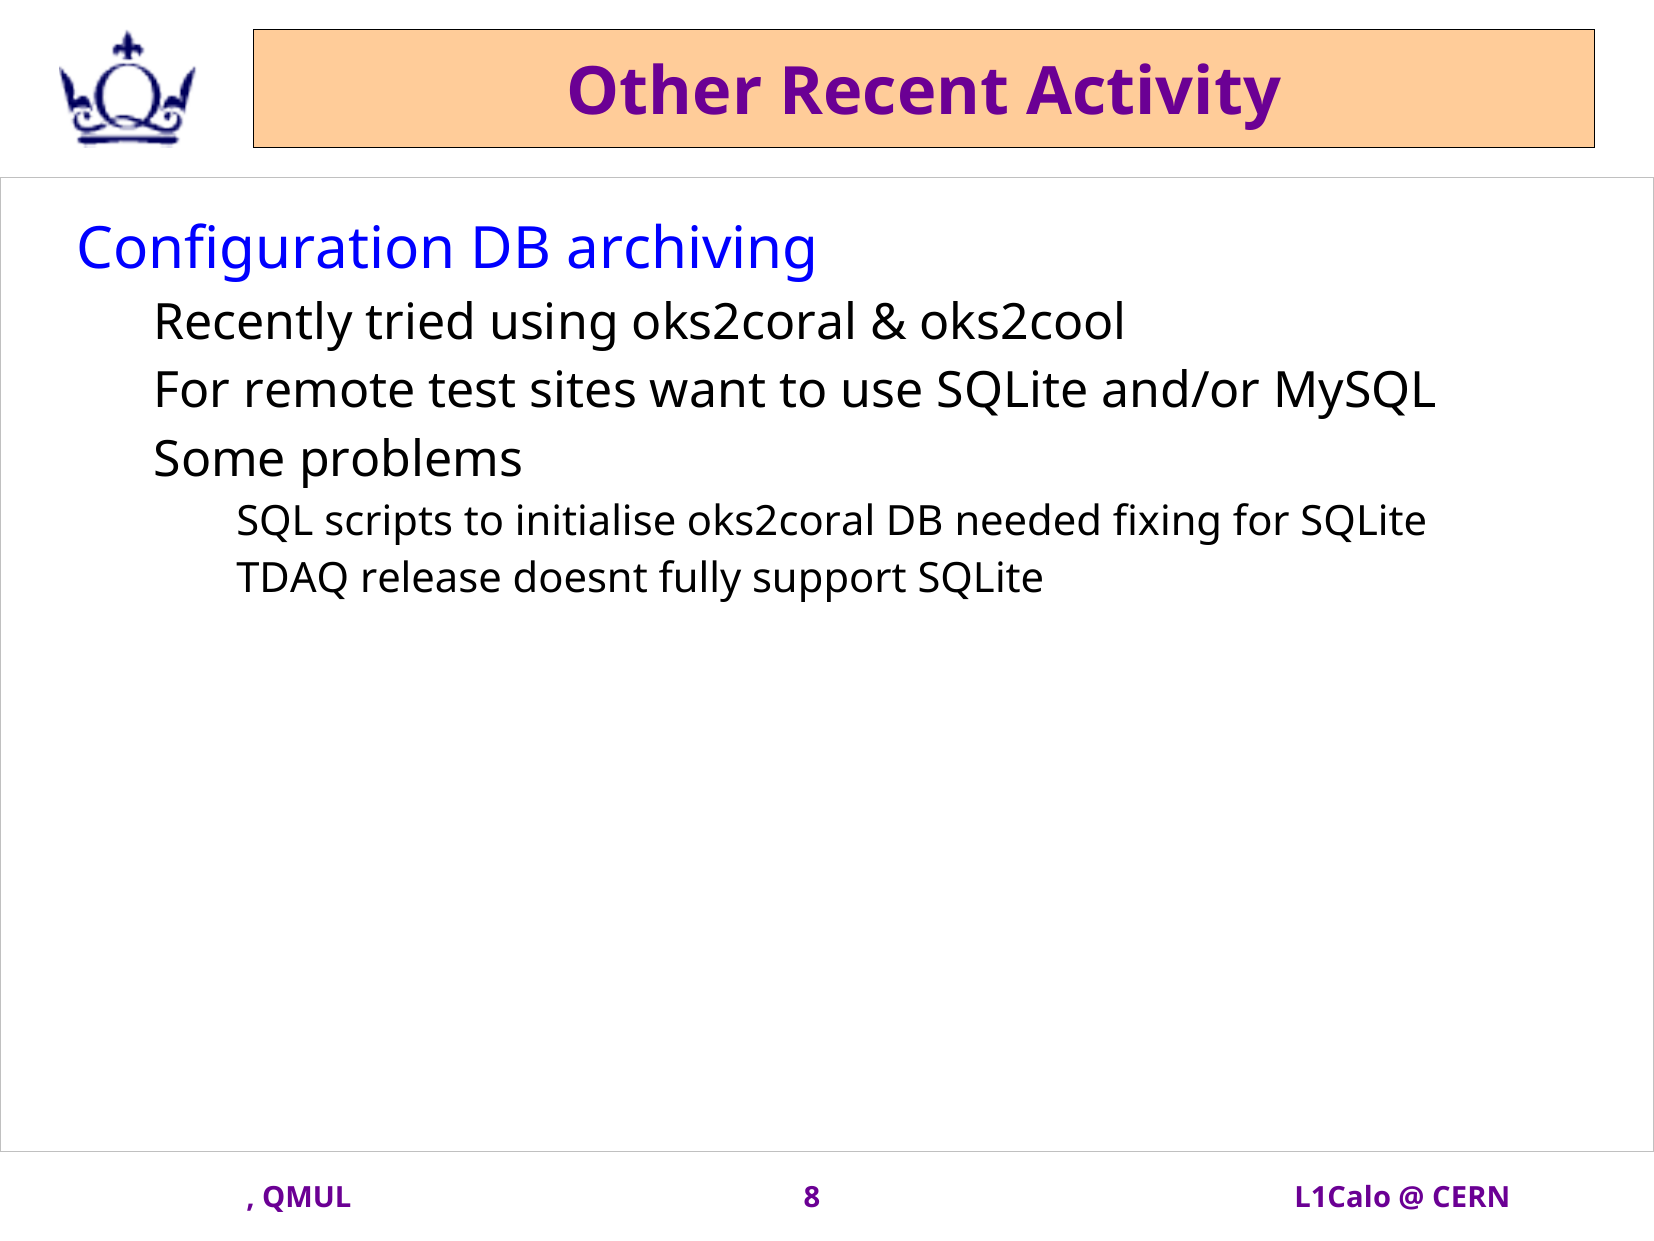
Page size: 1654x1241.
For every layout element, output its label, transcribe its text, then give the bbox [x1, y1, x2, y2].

list Configuration DB archiving Recently tried using oks2coral & oks2cool For remote test sites want to use SQLite and/or MySQL Some problems SQL scripts to initialise oks2coral DB needed fixing for SQLite TDAQ release doesnt fully support SQLite [59, 206, 1603, 1127]
title Other Recent Activity [253, 29, 1595, 148]
picture [59, 29, 200, 148]
